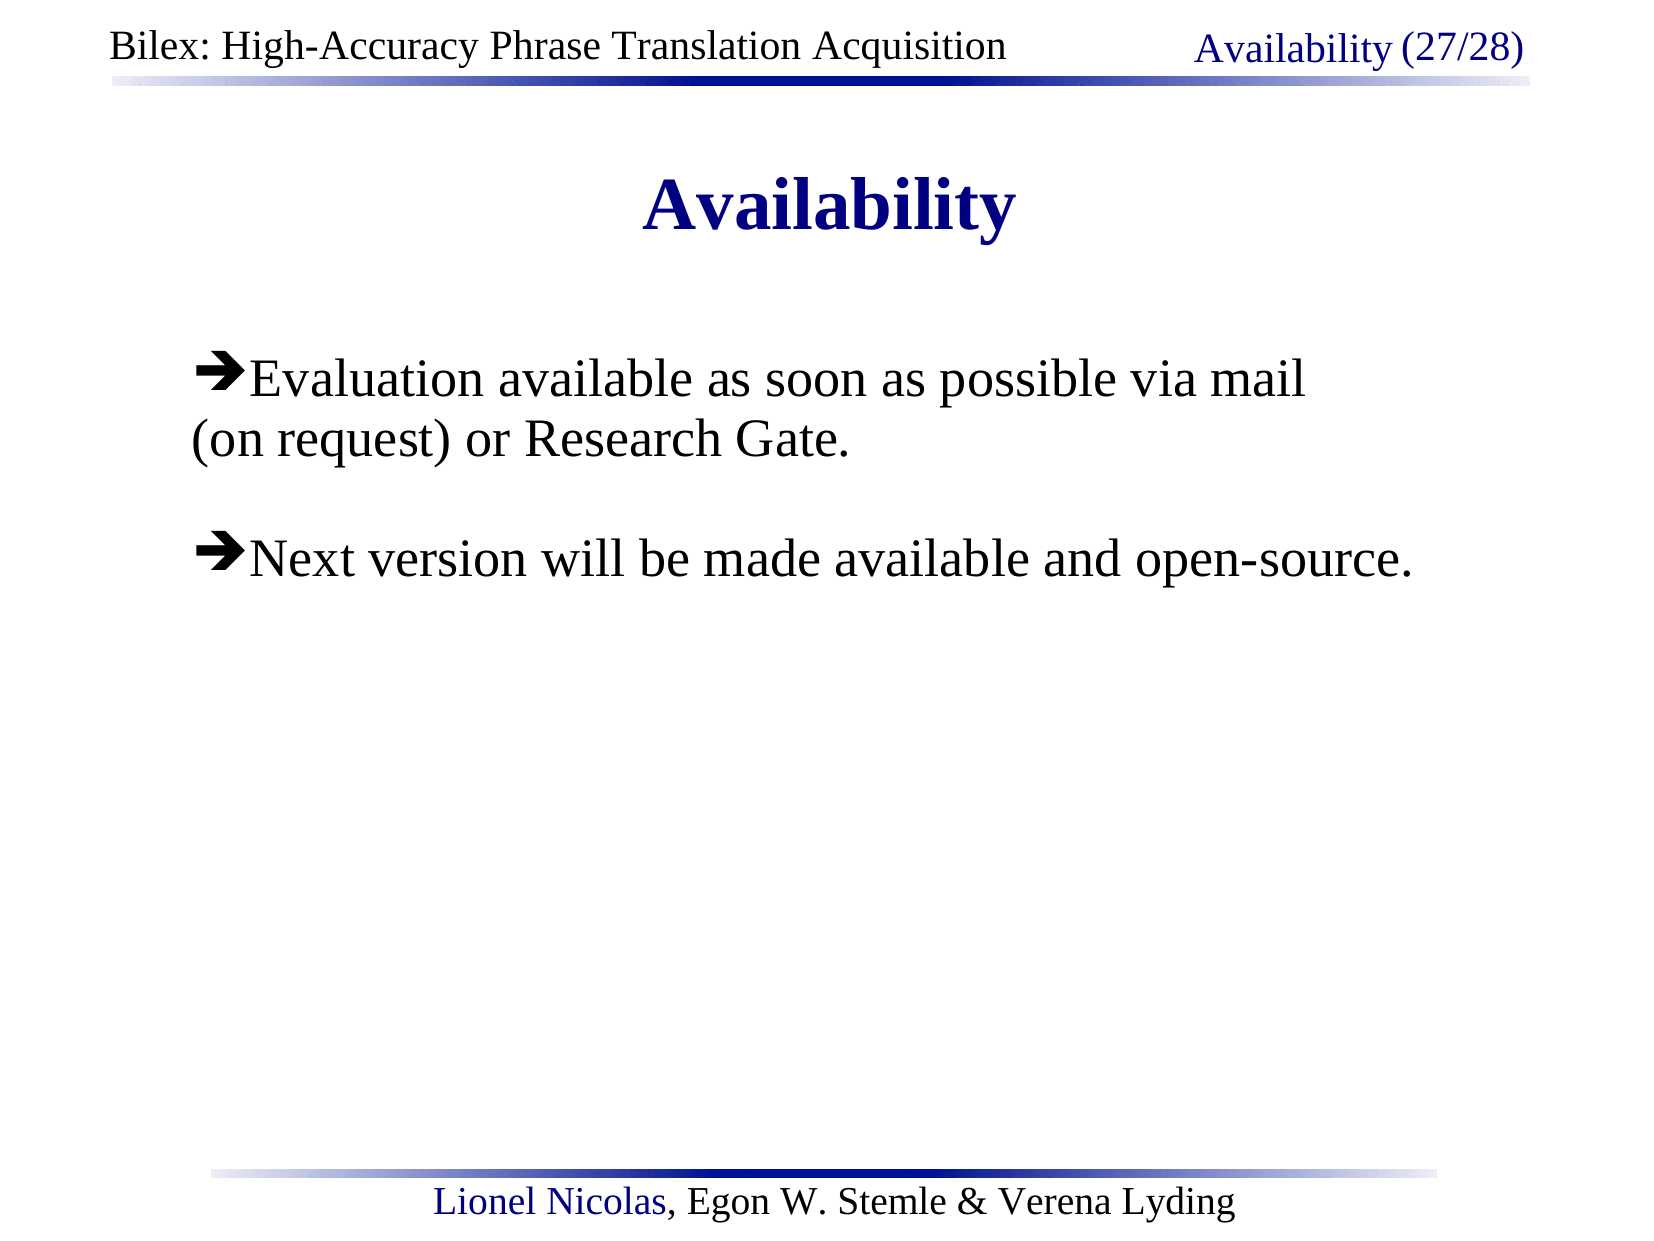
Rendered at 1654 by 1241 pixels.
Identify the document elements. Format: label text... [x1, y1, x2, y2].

picture [1431, 1169, 1437, 1178]
text_box Availability [1168, 17, 1409, 83]
picture [112, 76, 1530, 86]
text_box Evaluation available as soon as possible via mail (on request) or Research Gate. Next version will be made available and open-source. [177, 340, 1431, 1192]
text_box Availability [384, 155, 1276, 366]
